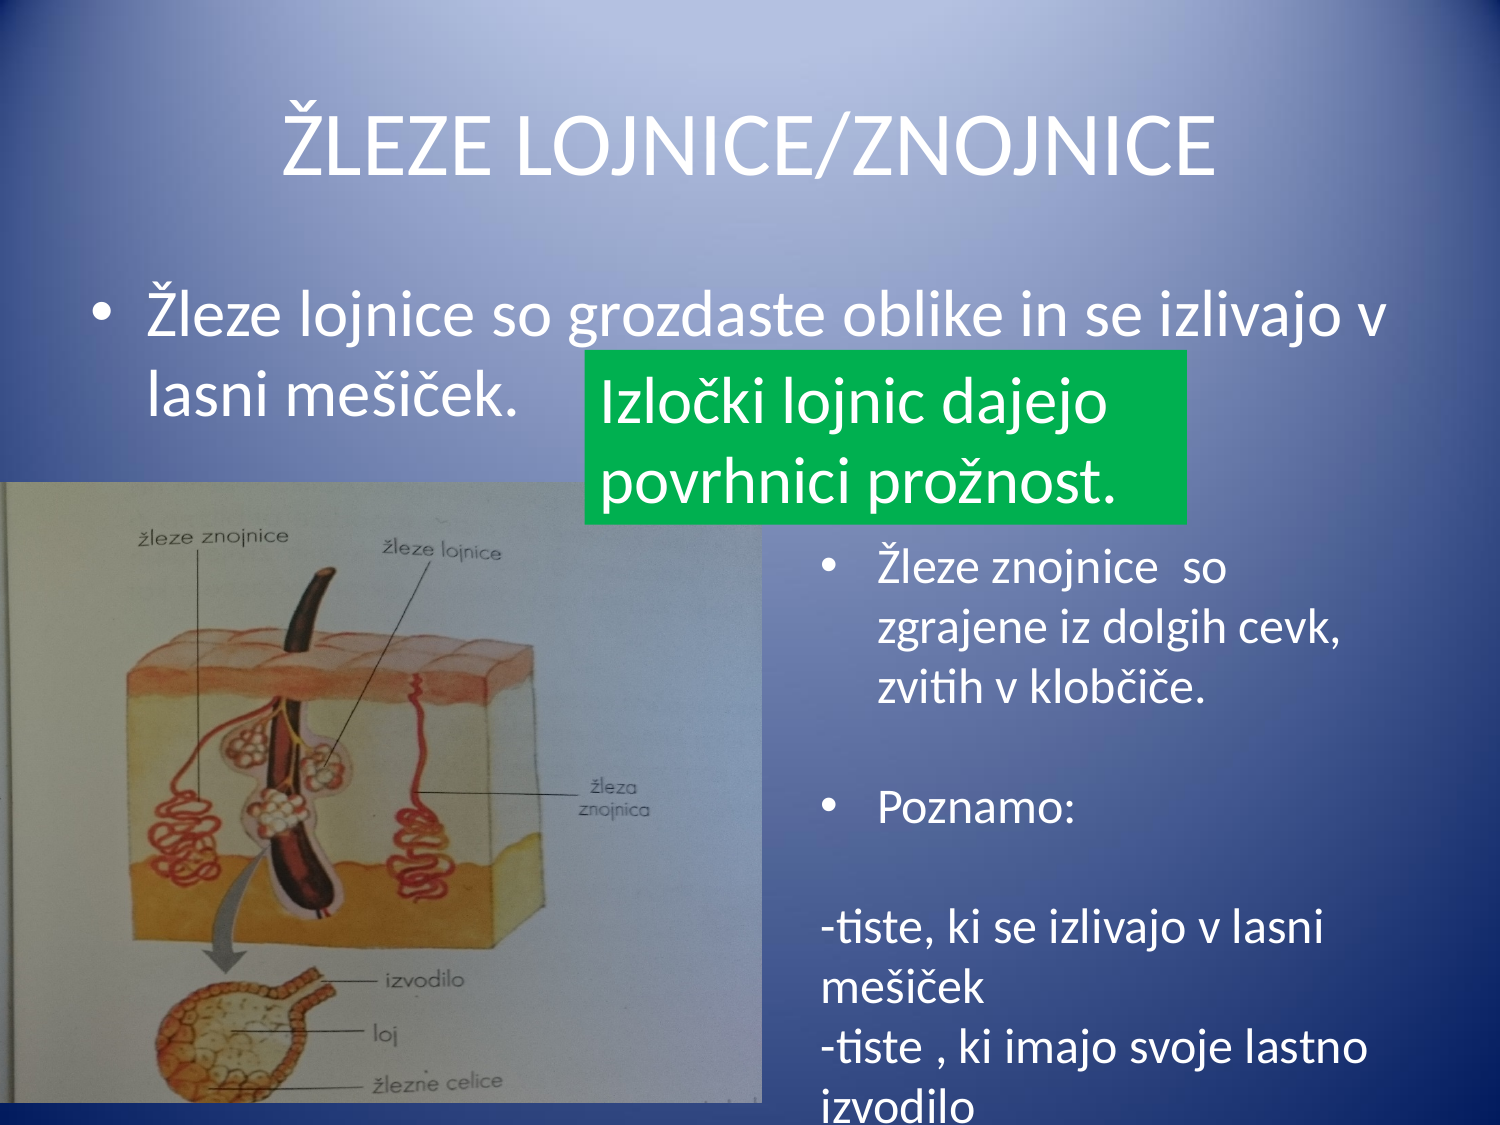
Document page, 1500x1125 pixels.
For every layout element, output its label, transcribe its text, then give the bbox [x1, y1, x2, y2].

list Žleze lojnice so grozdaste oblike in se izlivajo v lasni mešiček. [75, 262, 1425, 468]
text_box Izločki lojnic dajejo povrhnici prožnost. [584, 349, 1187, 525]
text_box Žleze znojnice so zgrajene iz dolgih cevk, zvitih v klobčiče. Poznamo: -tiste, ki se izlivajo v lasni mešiček -tiste , ki imajo svoje lastno izvodilo [805, 526, 1421, 1125]
picture [0, 0, 1500, 1125]
title ŽLEZE LOJNICE/ZNOJNICE [75, 45, 1425, 233]
